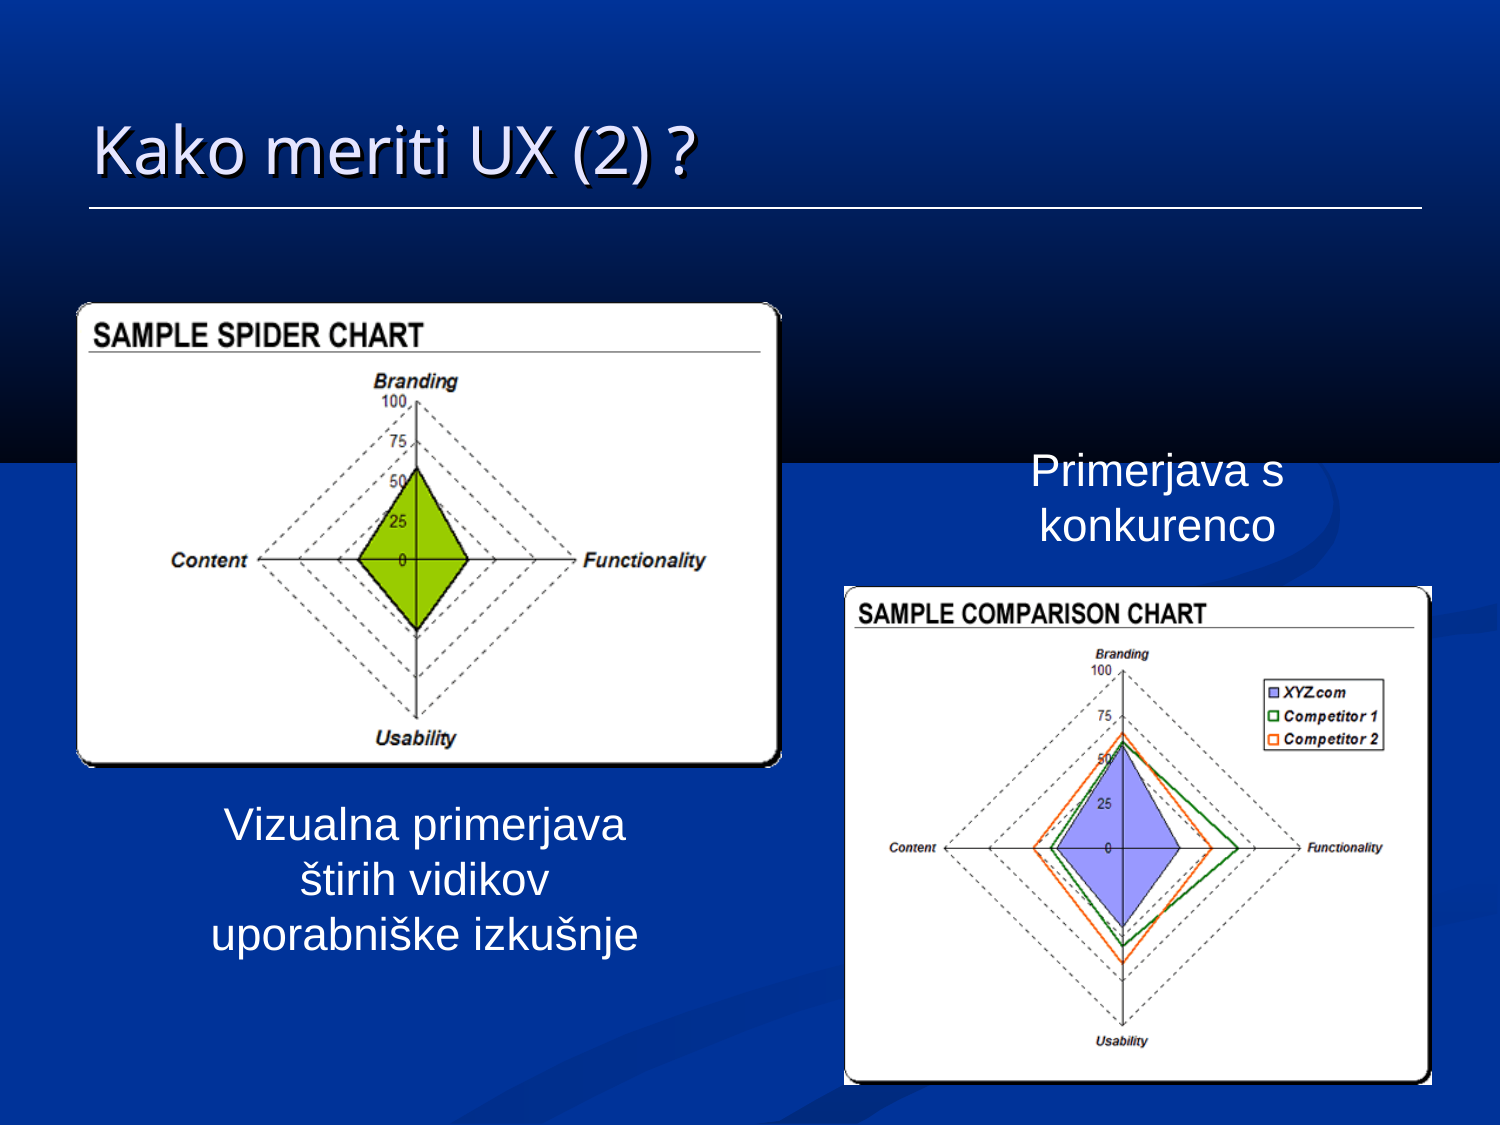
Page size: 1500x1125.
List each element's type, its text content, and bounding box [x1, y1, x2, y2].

text_box Vizualna primerjava štirih vidikov uporabniške izkušnje [170, 786, 680, 968]
picture [844, 586, 1432, 1085]
text_box Primerjava s konkurenco [998, 432, 1318, 558]
picture [76, 302, 782, 768]
text_box Kako meriti UX (2) ? [76, 54, 1352, 243]
